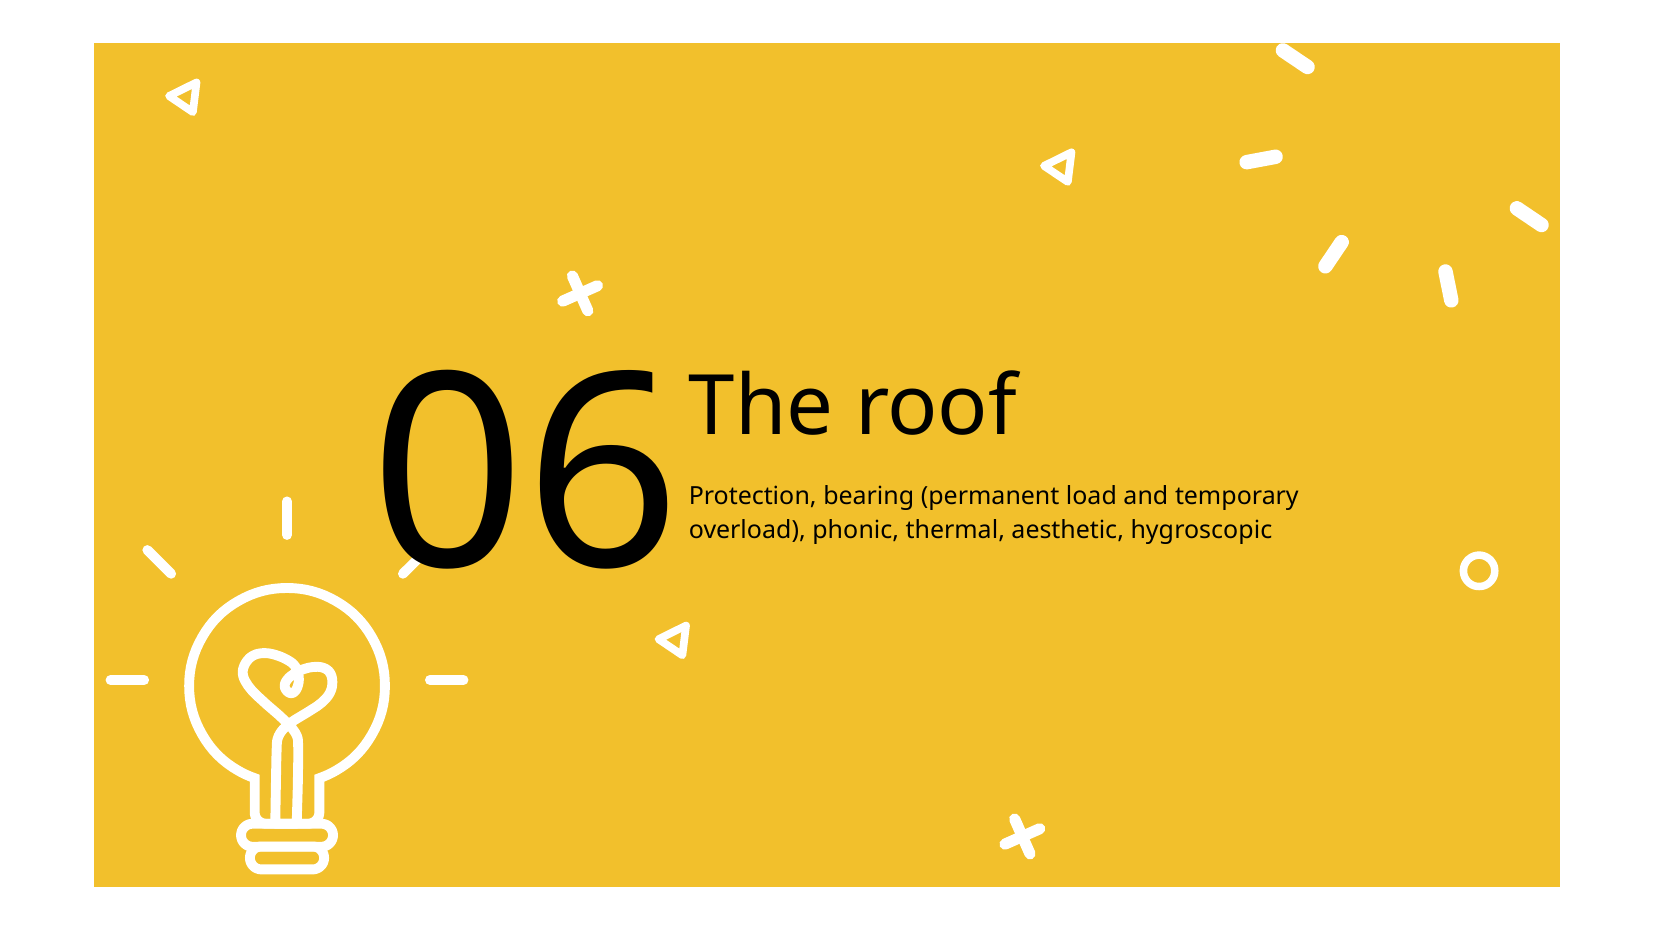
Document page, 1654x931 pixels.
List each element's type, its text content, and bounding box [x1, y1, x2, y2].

title 06 [370, 276, 716, 646]
title The roof [716, 345, 1409, 459]
text_box Protection, bearing (permanent load and temporary overload), phonic, thermal, aesthetic, hygroscopic [716, 460, 1349, 564]
